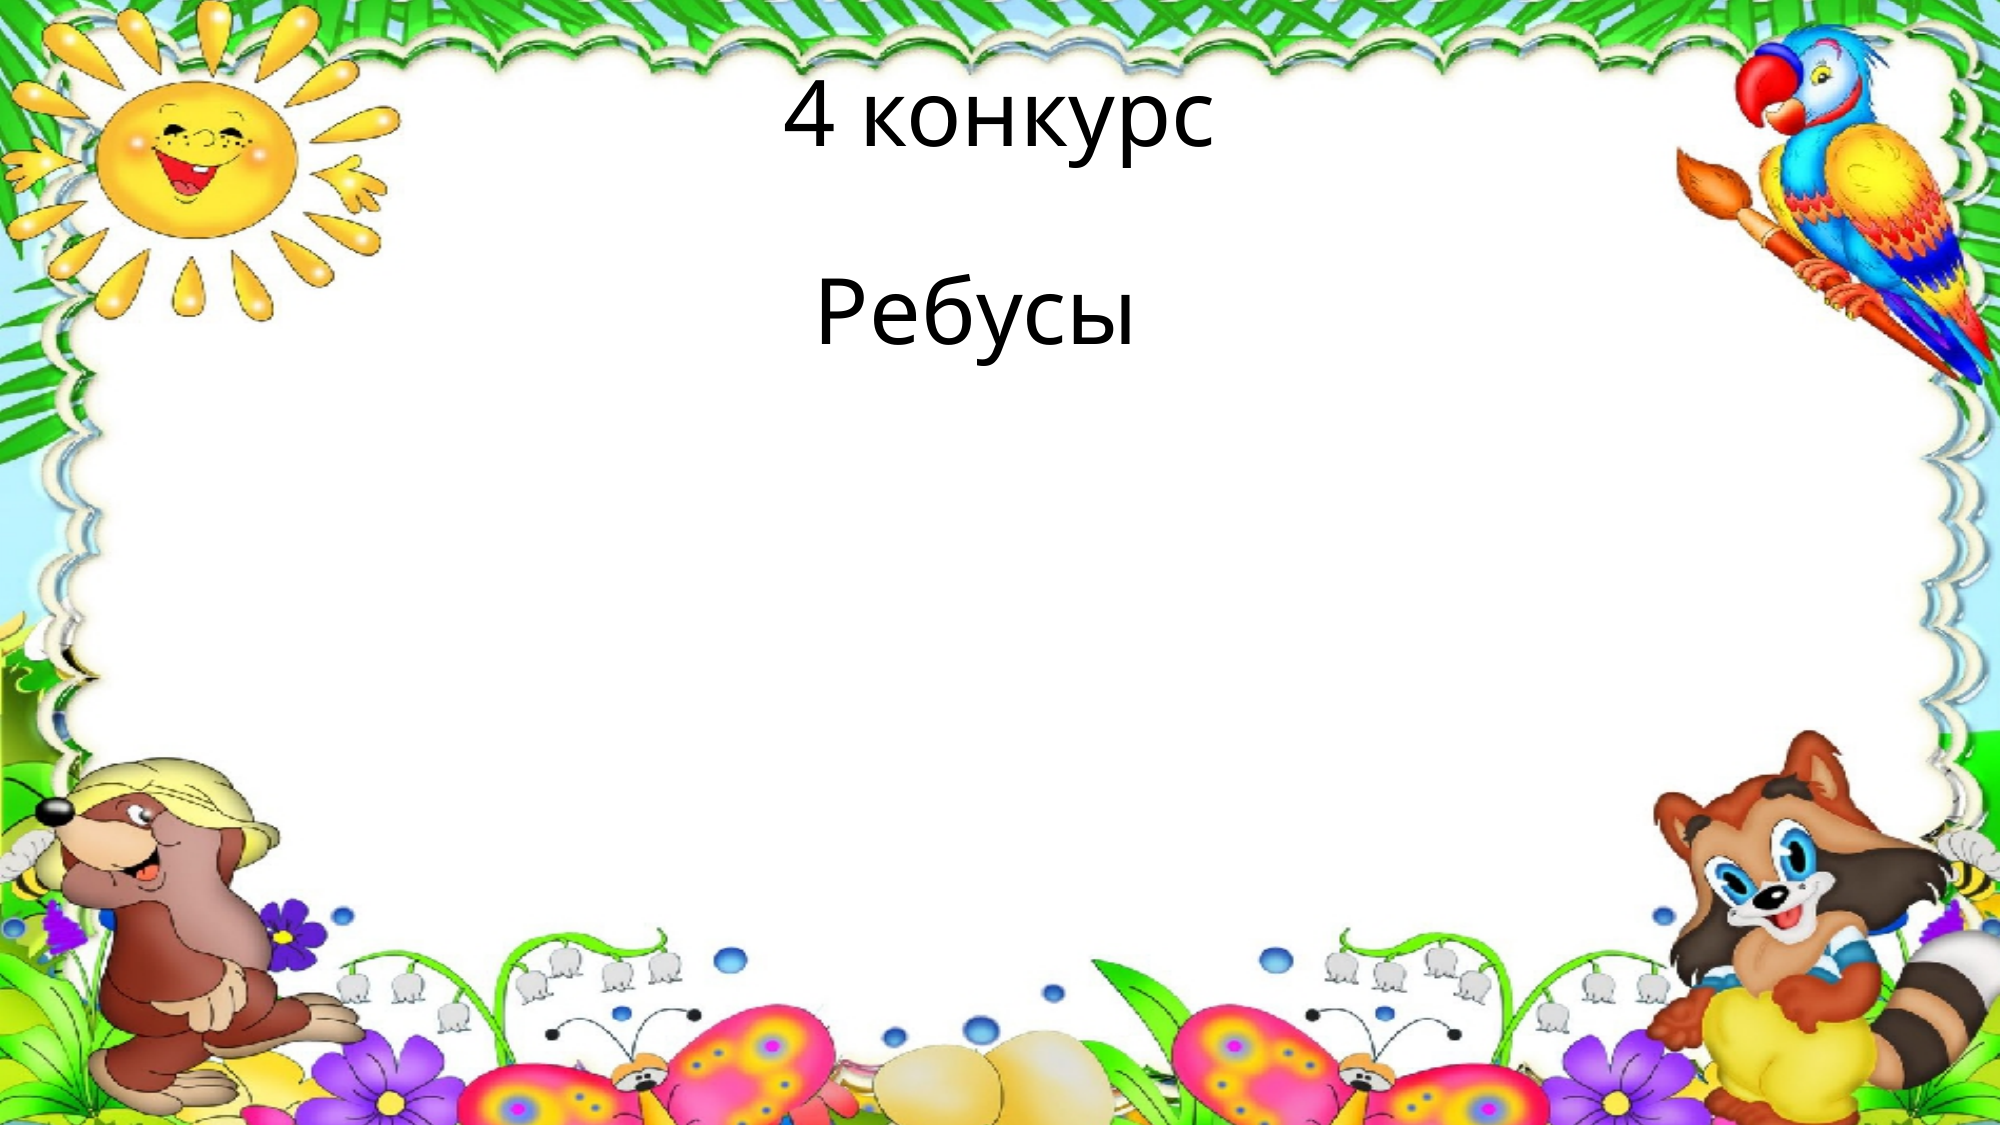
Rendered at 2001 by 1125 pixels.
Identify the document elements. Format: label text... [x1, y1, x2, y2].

picture [0, 0, 2000, 1125]
title 4 конкурс Ребусы [137, 59, 1863, 910]
